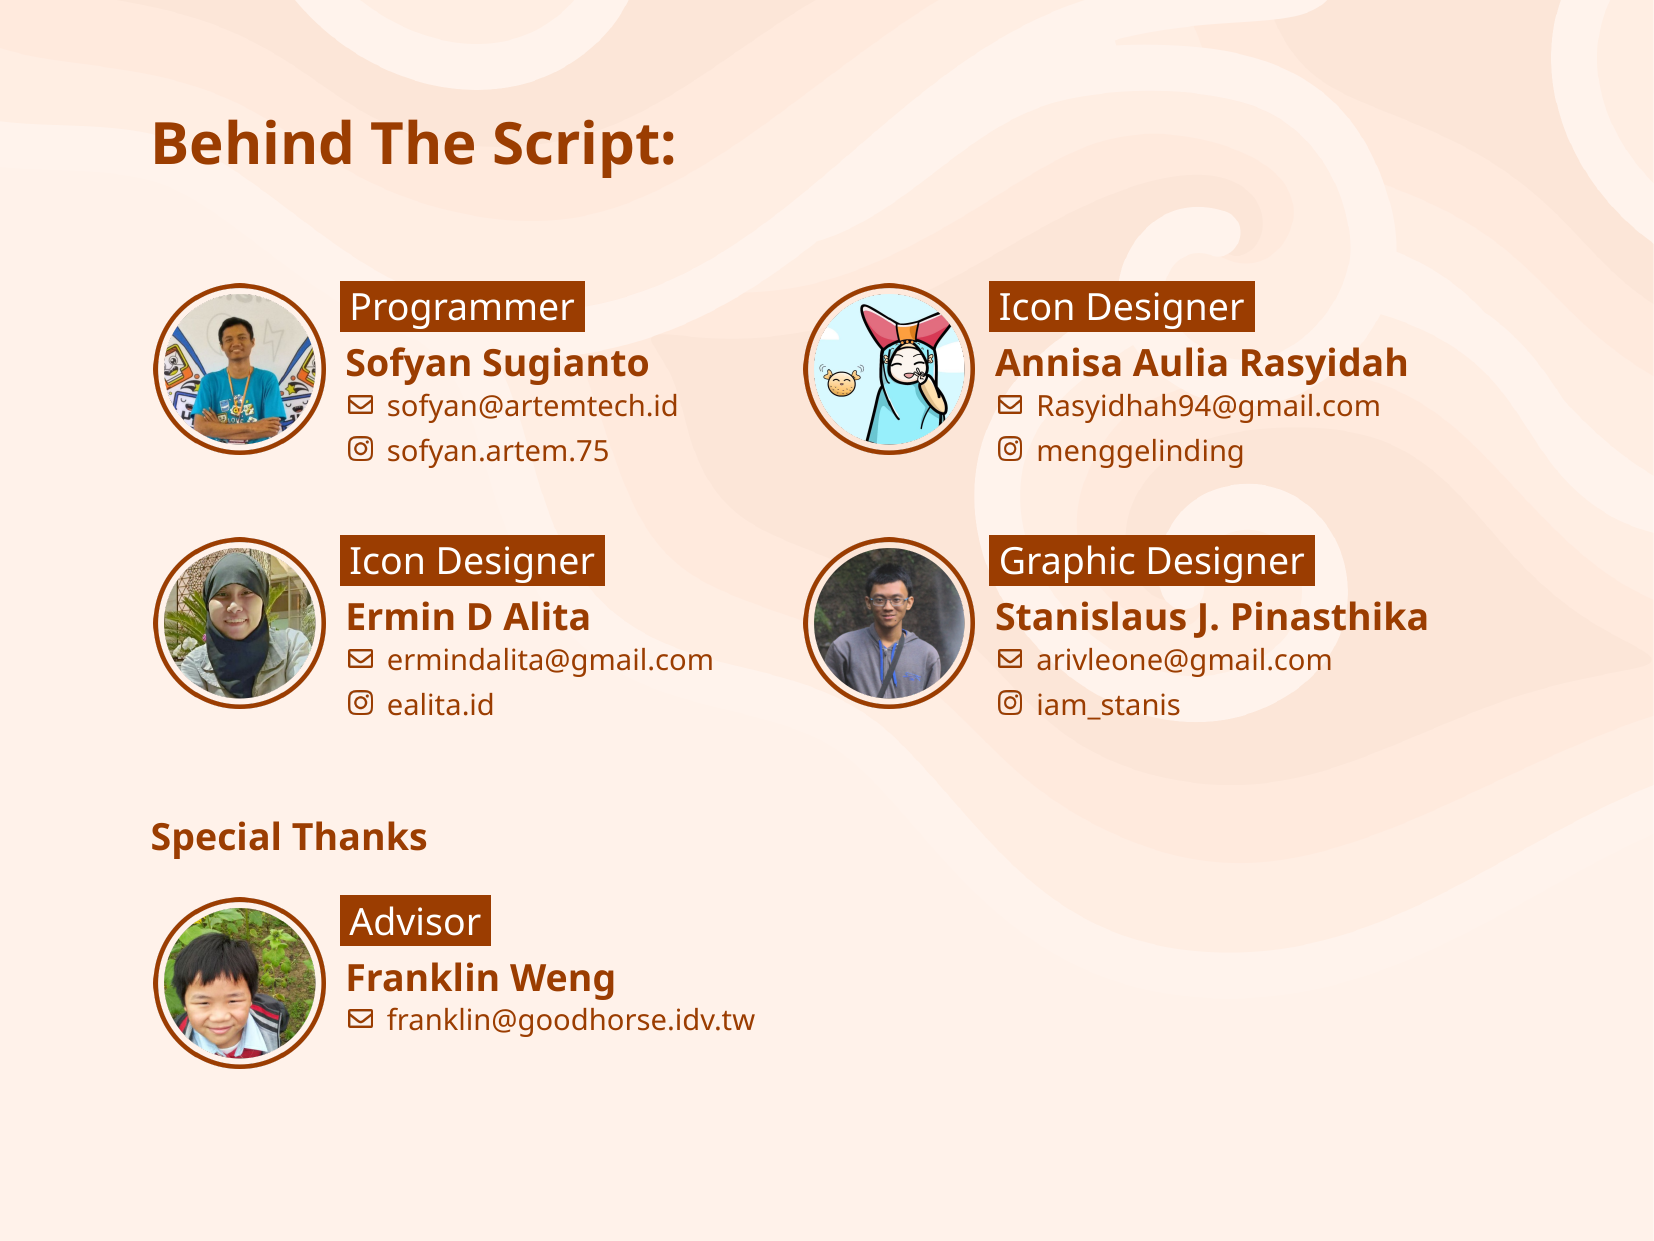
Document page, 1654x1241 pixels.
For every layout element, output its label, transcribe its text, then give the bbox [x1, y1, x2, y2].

text_box ealita.id [372, 676, 768, 727]
text_box Annisa Aulia Rasyidah [980, 329, 1465, 408]
text_box franklin@goodhorse.idv.tw [372, 992, 875, 1042]
text_box Icon Designer [974, 265, 1294, 333]
text_box Graphic Designer [974, 519, 1453, 638]
text_box sofyan.artem.75 [372, 422, 768, 473]
text_box Special Thanks [135, 803, 603, 875]
picture [0, 0, 1654, 1241]
text_box Ermin D Alita [330, 583, 803, 662]
text_box sofyan@artemtech.id [372, 377, 768, 422]
text_box Rasyidhah94@gmail.com [1021, 377, 1418, 422]
text_box Stanislaus J. Pinasthika [980, 583, 1465, 662]
text_box Icon Designer [324, 519, 644, 586]
text_box menggelinding [1021, 422, 1418, 473]
text_box ermindalita@gmail.com [372, 631, 768, 676]
text_box Advisor [324, 879, 644, 947]
text_box arivleone@gmail.com [1021, 631, 1418, 676]
text_box Behind The Script: [135, 94, 1471, 213]
text_box Franklin Weng [330, 943, 815, 1022]
text_box Programmer [324, 265, 644, 333]
text_box iam_stanis [1021, 676, 1418, 727]
text_box Sofyan Sugianto [330, 329, 803, 408]
